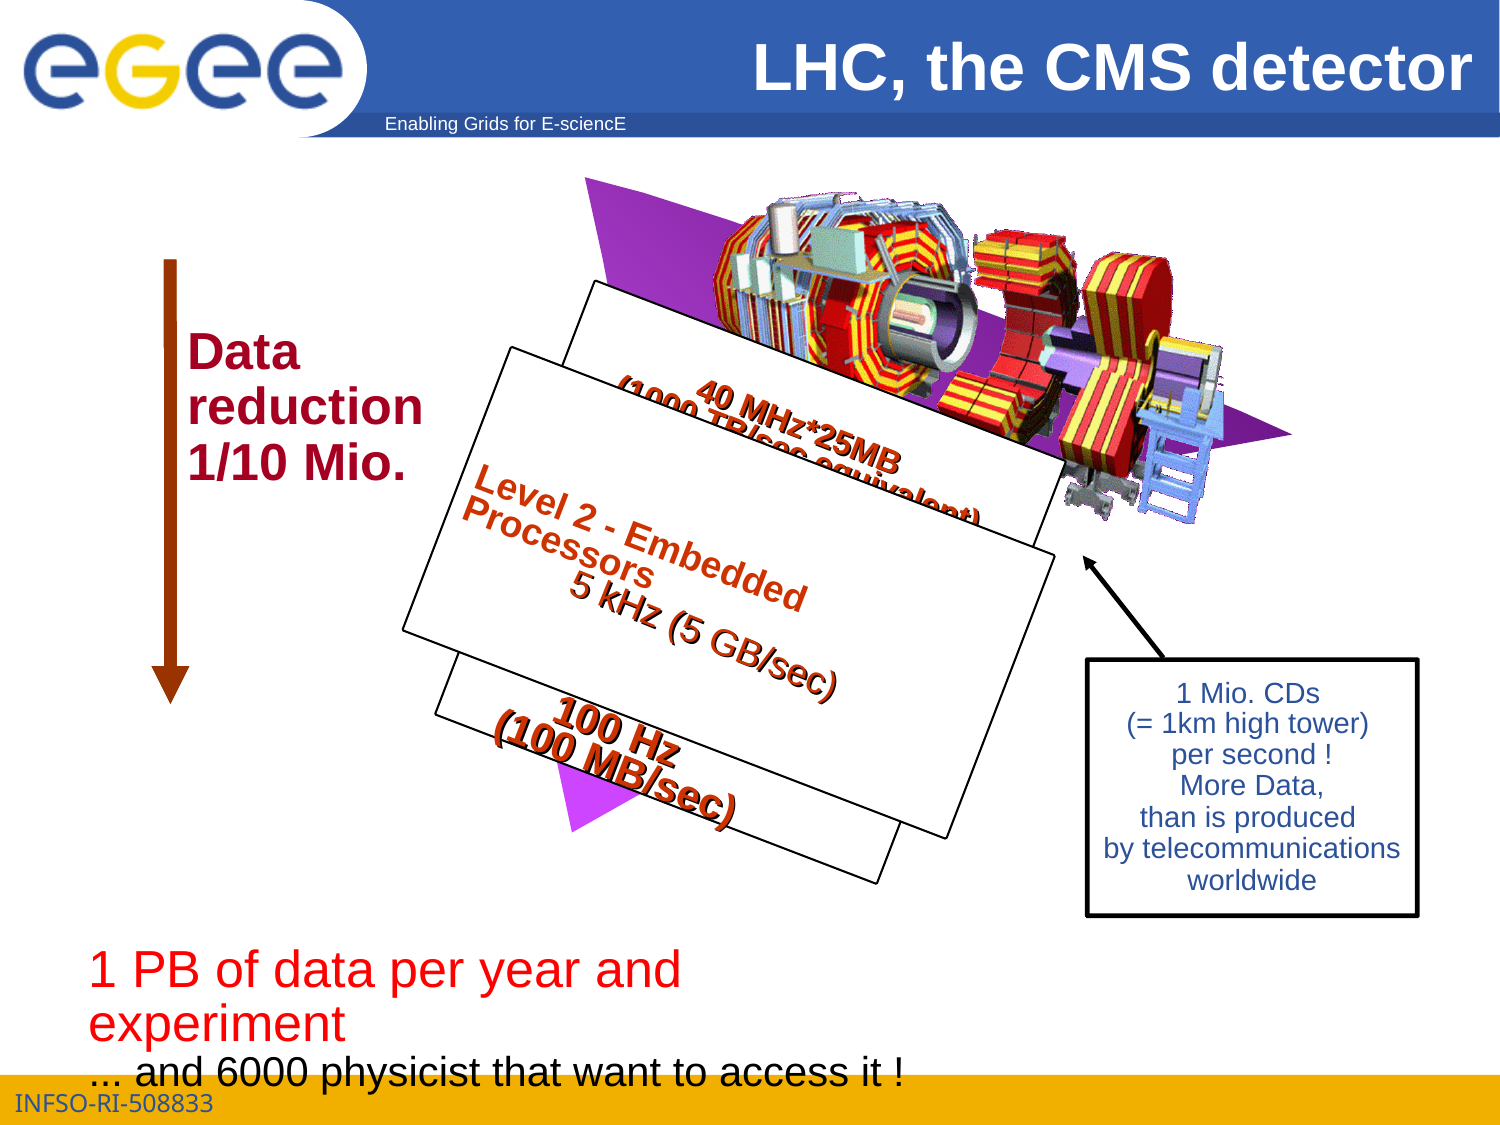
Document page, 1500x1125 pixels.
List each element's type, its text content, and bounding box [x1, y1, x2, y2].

text_box 5 kHz (5 GB/sec) [449, 526, 952, 762]
text_box 1 PB of data per year and experiment ... and 6000 physicist that want to access it ! [88, 944, 955, 1053]
text_box Level 1 - Special Hardware [581, 280, 1066, 498]
text_box [1228, 405, 1293, 448]
picture [708, 188, 1228, 528]
text_box 1 Mio. CDs (= 1km high tower) per second ! More Data, than is produced by telecommunications worldwide [1087, 659, 1418, 916]
text_box [561, 785, 619, 833]
text_box 40 MHz*25MB (1000 TB/sec equivalent) [549, 312, 1065, 551]
picture [18, 30, 349, 112]
text_box Data reduction 1/10 Mio. [173, 319, 445, 508]
title LHC, the CMS detector [369, 0, 1475, 195]
text_box Level 2 - Embedded Processors [402, 347, 1055, 839]
text_box Level 3 – Linux PC Farm [792, 790, 901, 884]
text_box 100 Hz (100 MB/sec) [422, 651, 815, 870]
text_box [584, 177, 709, 324]
